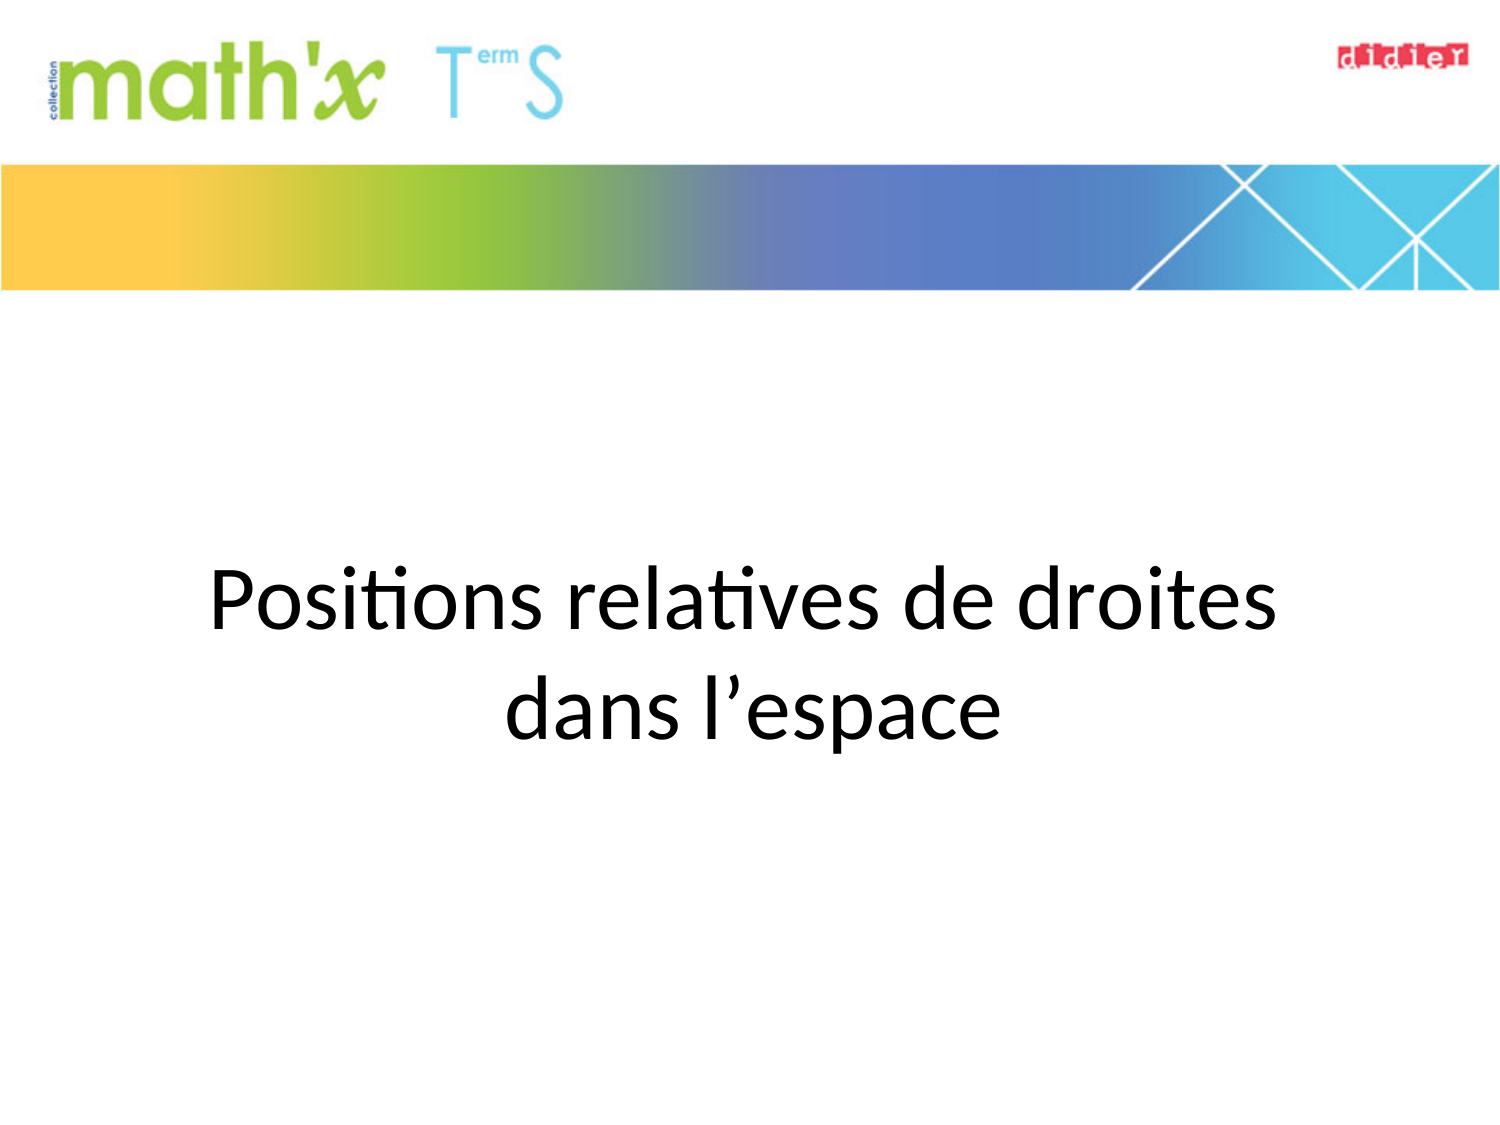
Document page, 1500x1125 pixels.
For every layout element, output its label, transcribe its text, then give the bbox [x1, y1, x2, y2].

title Positions relatives de droites dans l’espace [117, 527, 1393, 769]
picture [0, 0, 1500, 292]
